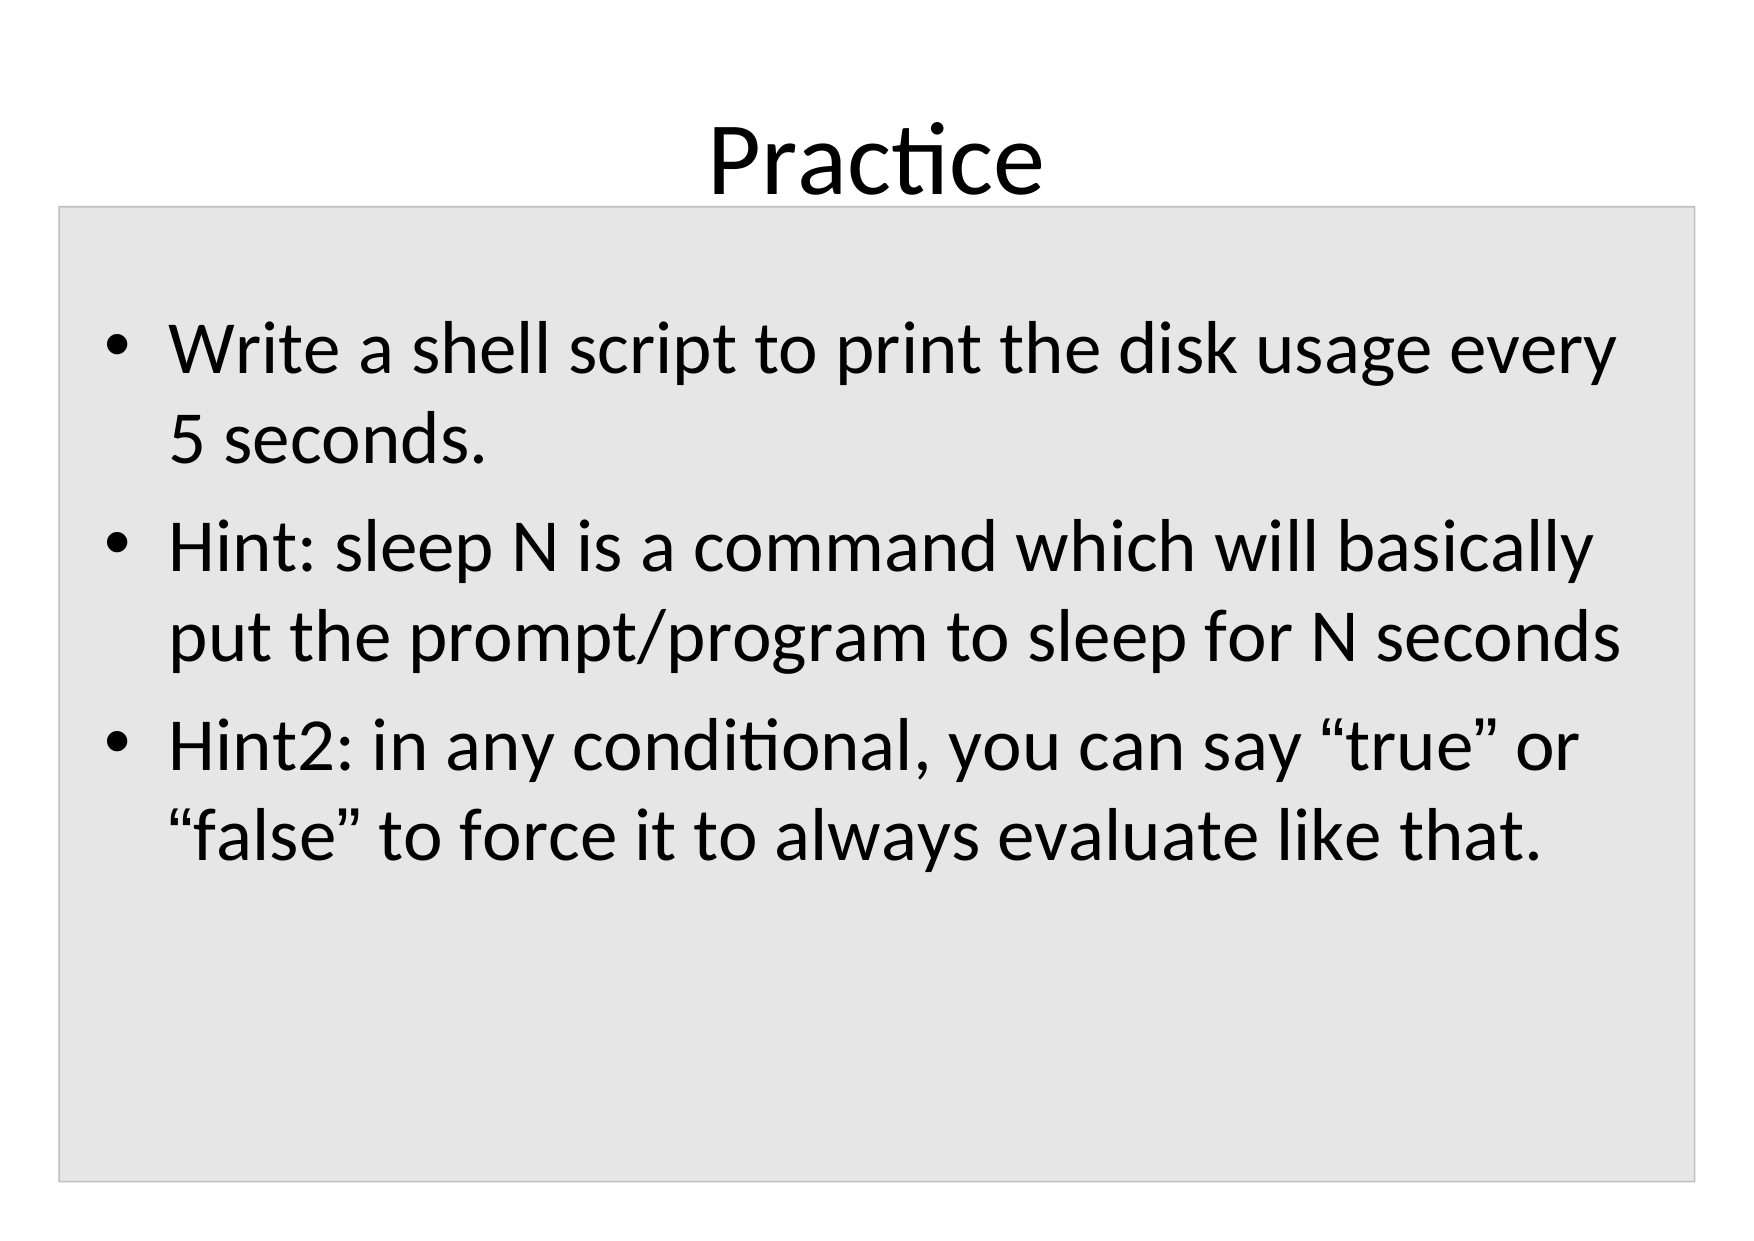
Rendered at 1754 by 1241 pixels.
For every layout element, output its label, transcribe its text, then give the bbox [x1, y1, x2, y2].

text_box [59, 206, 1695, 1182]
list Write a shell script to print the disk usage every 5 seconds. Hint: sleep N is a command which will basically put the prompt/program to sleep for N seconds Hint2: in any conditional, you can say “true” or “false” to force it to always evaluate like that. [87, 289, 1666, 1109]
title Practice [87, 49, 1666, 257]
